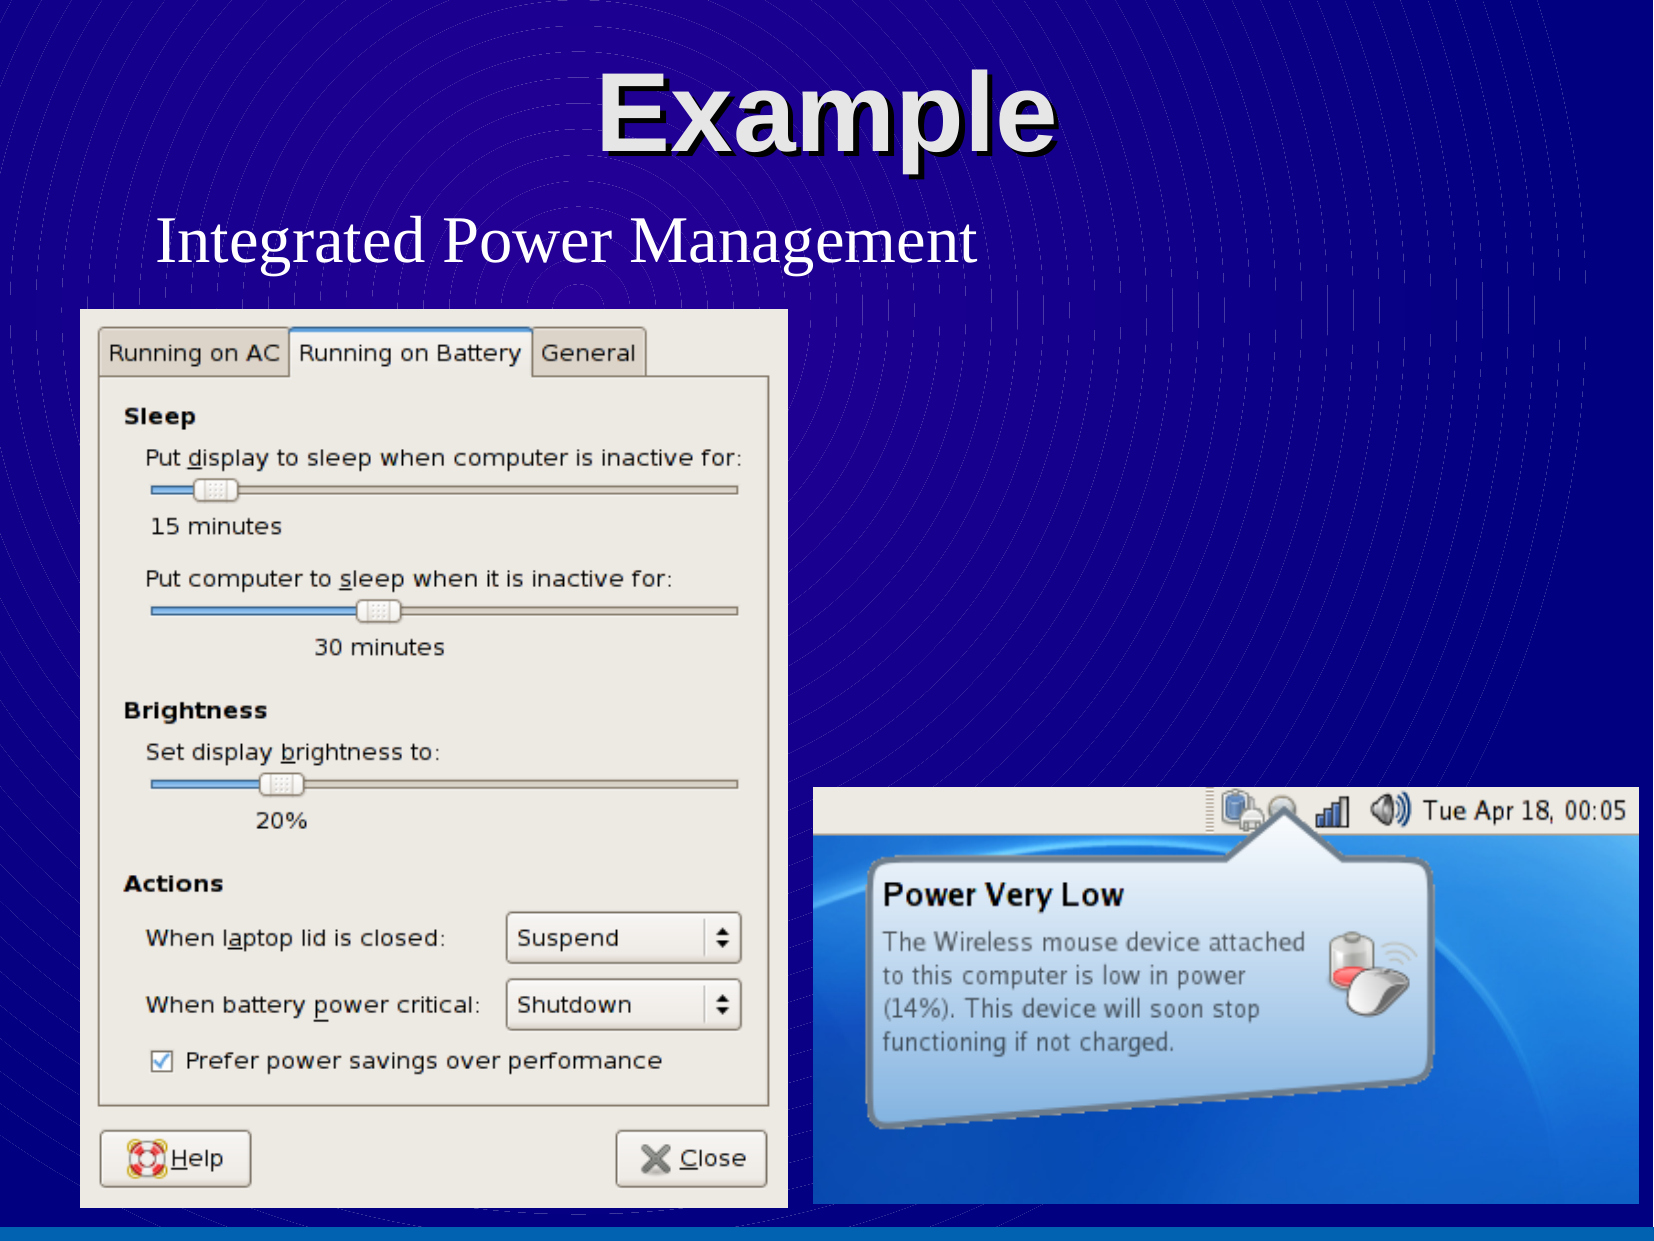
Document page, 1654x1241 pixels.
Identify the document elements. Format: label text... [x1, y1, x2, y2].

picture [80, 309, 788, 1208]
title Example [121, 8, 1533, 203]
list Integrated Power Management [121, 203, 1533, 389]
picture [813, 787, 1639, 1204]
